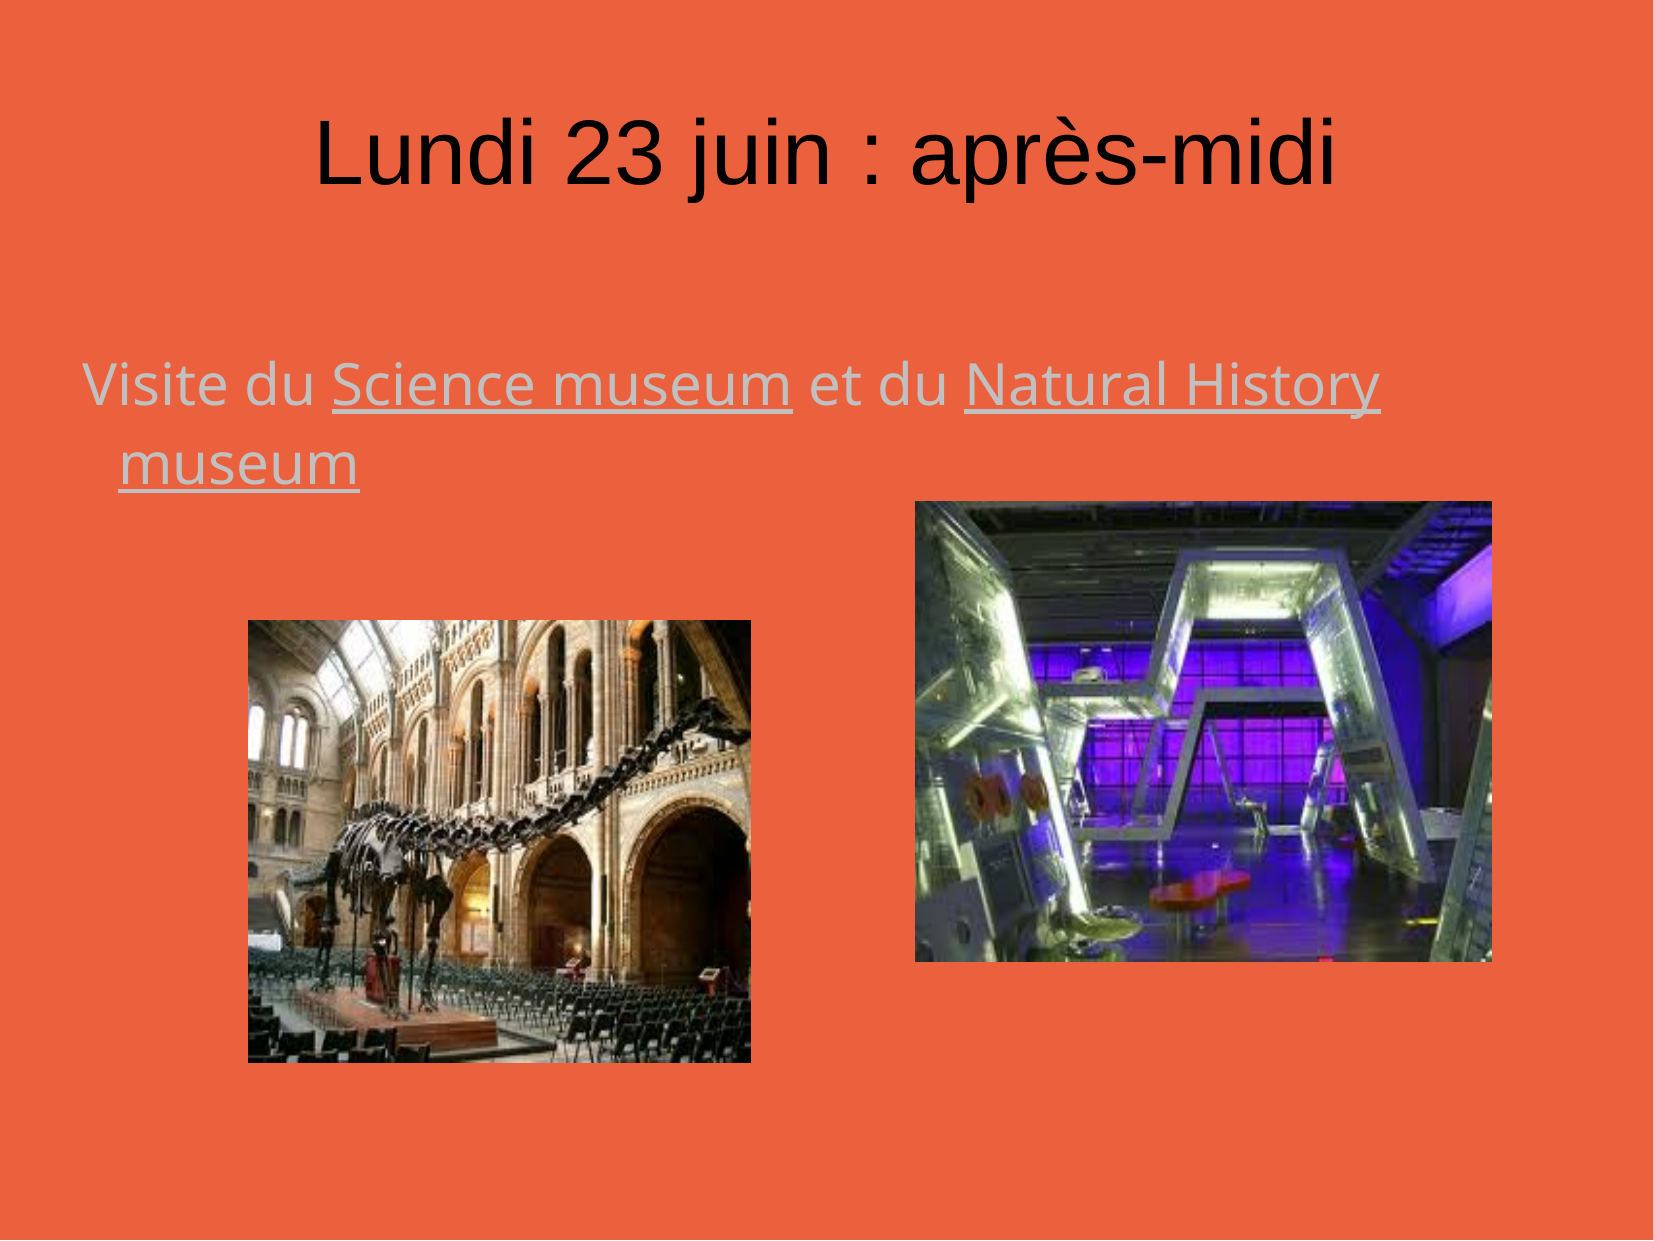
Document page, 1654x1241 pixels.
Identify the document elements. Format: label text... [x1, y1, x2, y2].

picture [248, 620, 751, 1063]
title Lundi 23 juin : après-midi [82, 49, 1571, 257]
subtitle Visite du Science museum et du Natural History museum [82, 290, 1571, 1109]
picture [915, 501, 1492, 962]
